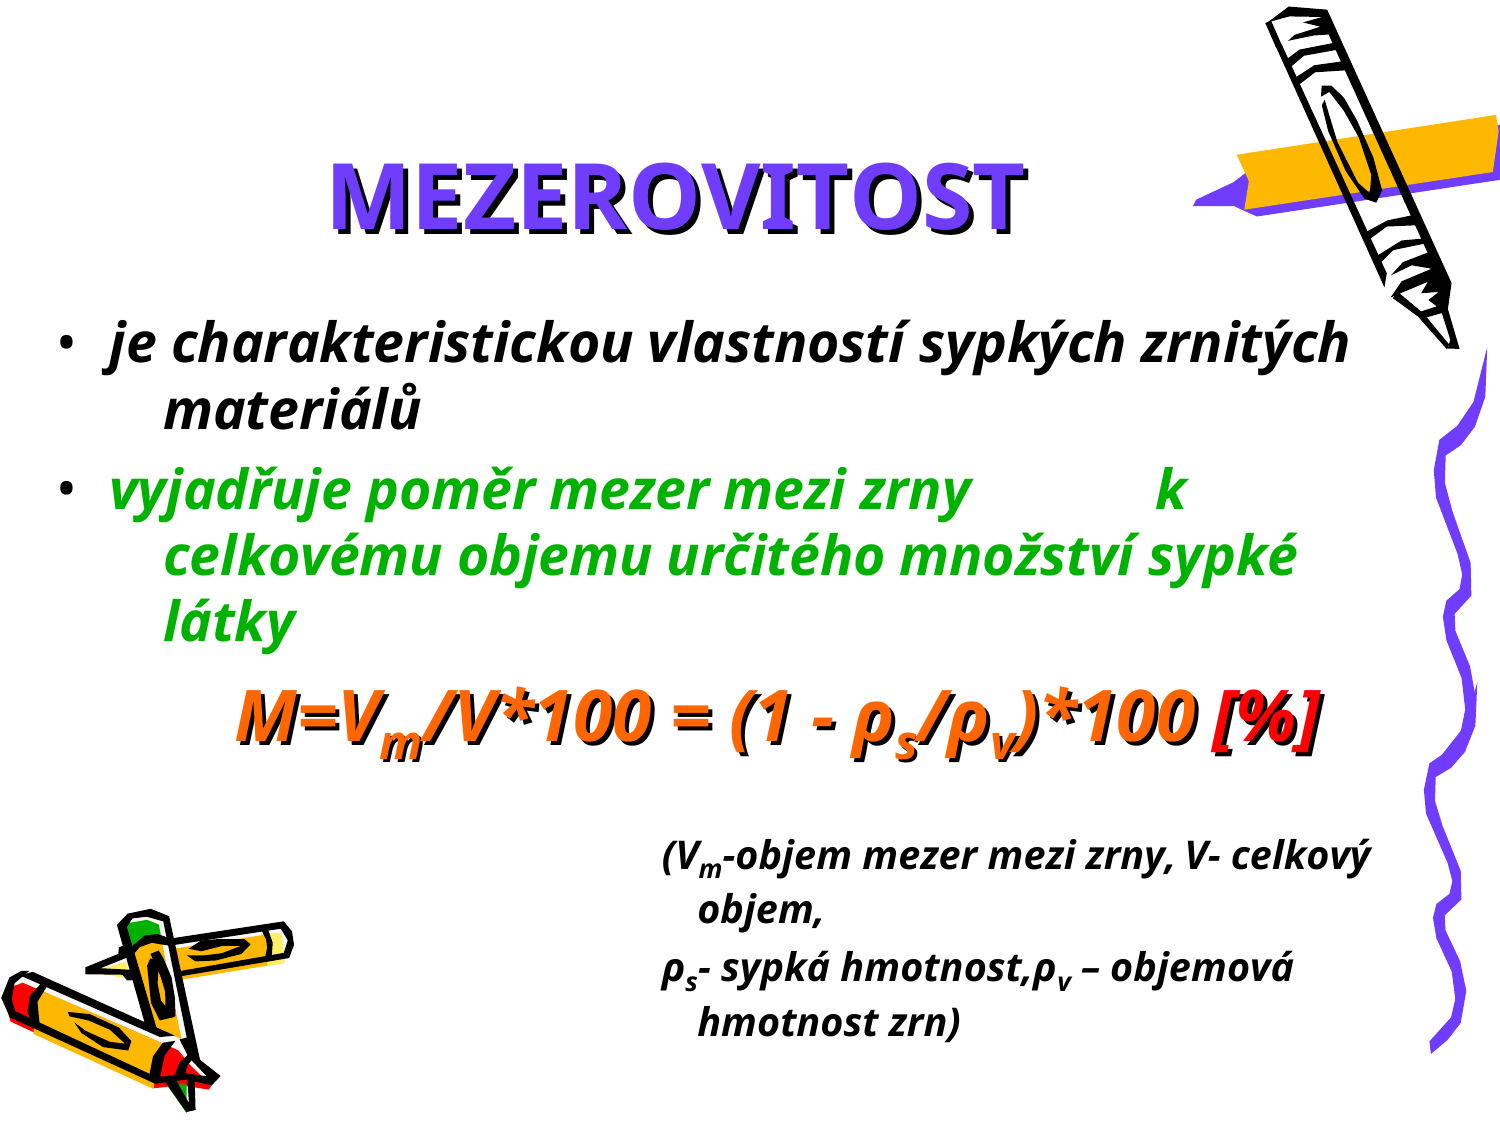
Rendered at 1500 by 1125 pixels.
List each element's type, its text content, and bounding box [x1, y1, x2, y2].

title MEZEROVITOST [112, 107, 1240, 256]
list je charakteristickou vlastností sypkých zrnitých materiálů vyjadřuje poměr mezer mezi zrny k celkovému objemu určitého množství sypké látky M=Vm/V*100 = (1 - ρs/ρv)*100 [%] (Vm-objem mezer mezi zrny, V- celkový objem, ρs- sypká hmotnost,ρv – objemová hmotnost zrn) [41, 299, 1436, 1059]
